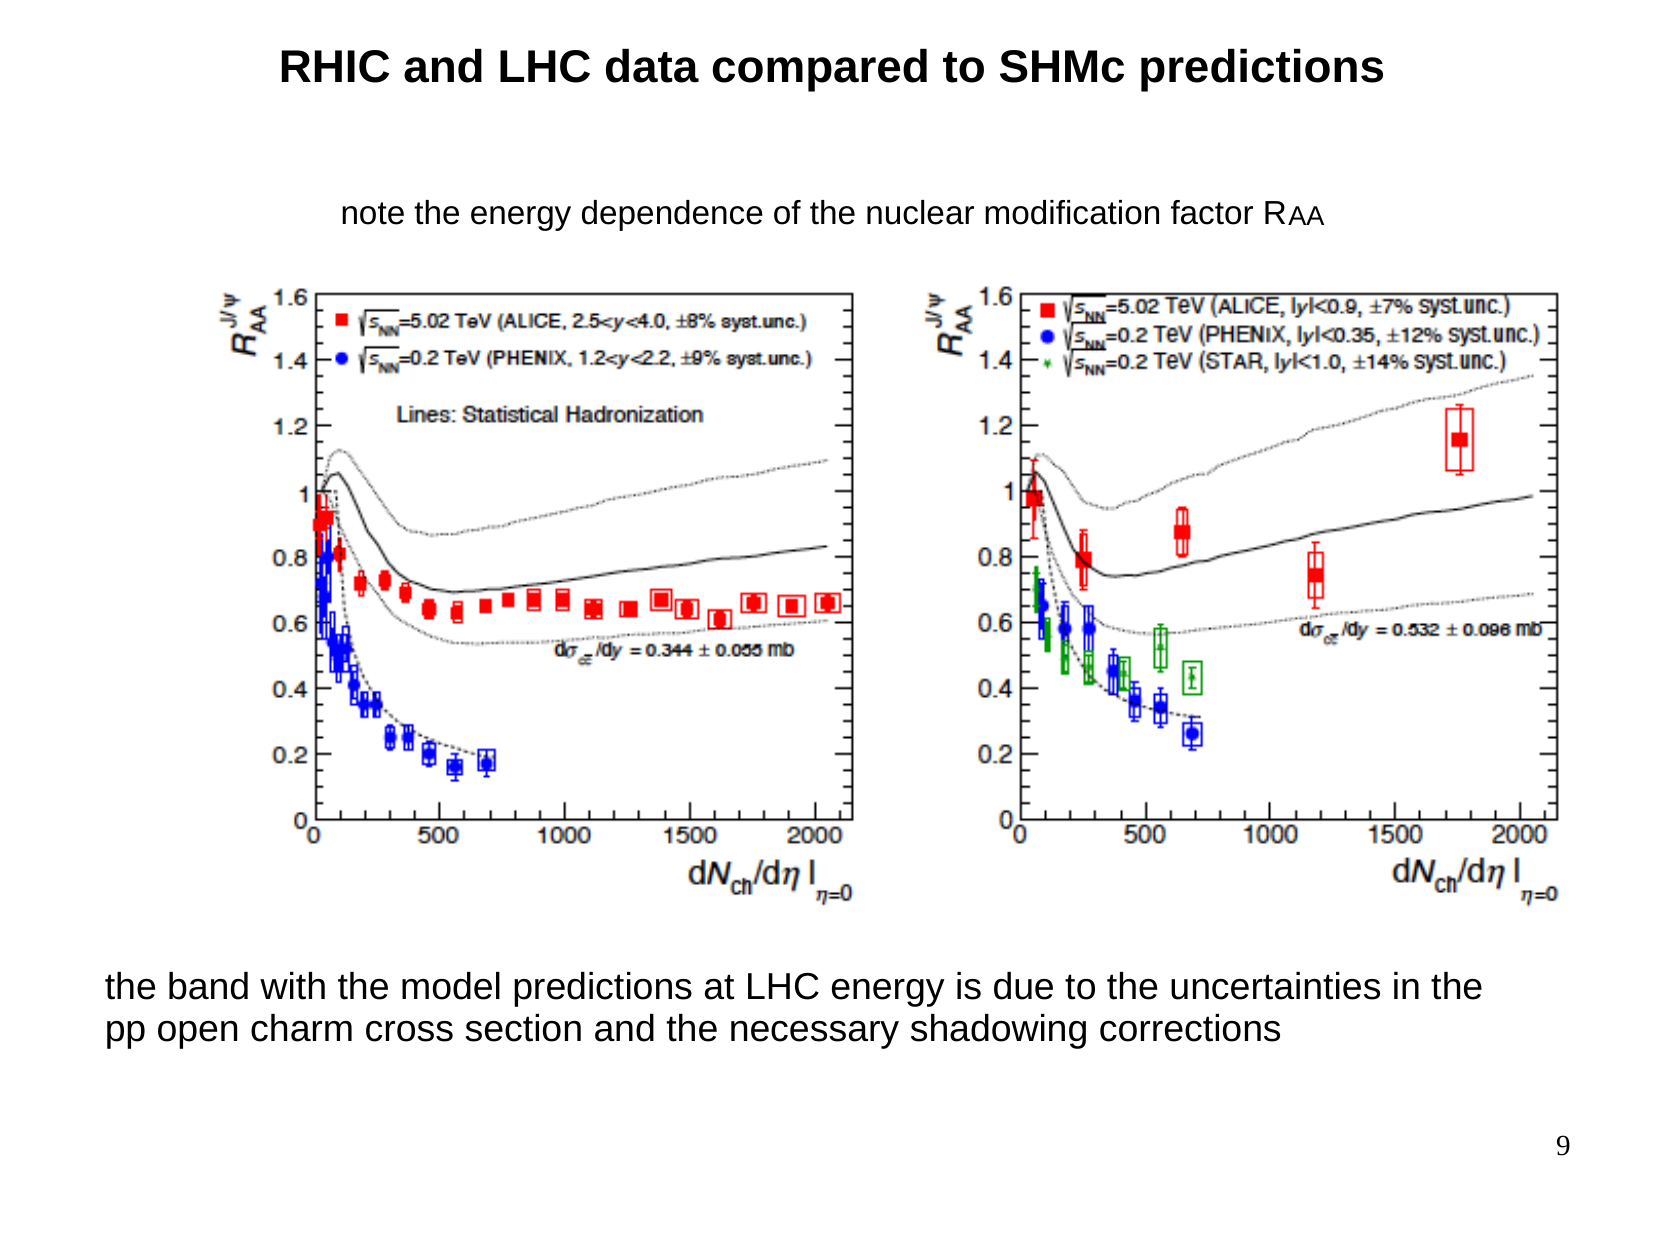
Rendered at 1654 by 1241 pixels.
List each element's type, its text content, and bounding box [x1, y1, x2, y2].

picture [145, 238, 1606, 931]
text_box RHIC and LHC data compared to SHMc predictions note the energy dependence of the nuclear modification factor RAA [90, 33, 1576, 245]
text_box the band with the model predictions at LHC energy is due to the uncertainties in the pp open charm cross section and the necessary shadowing corrections [90, 958, 1531, 1058]
